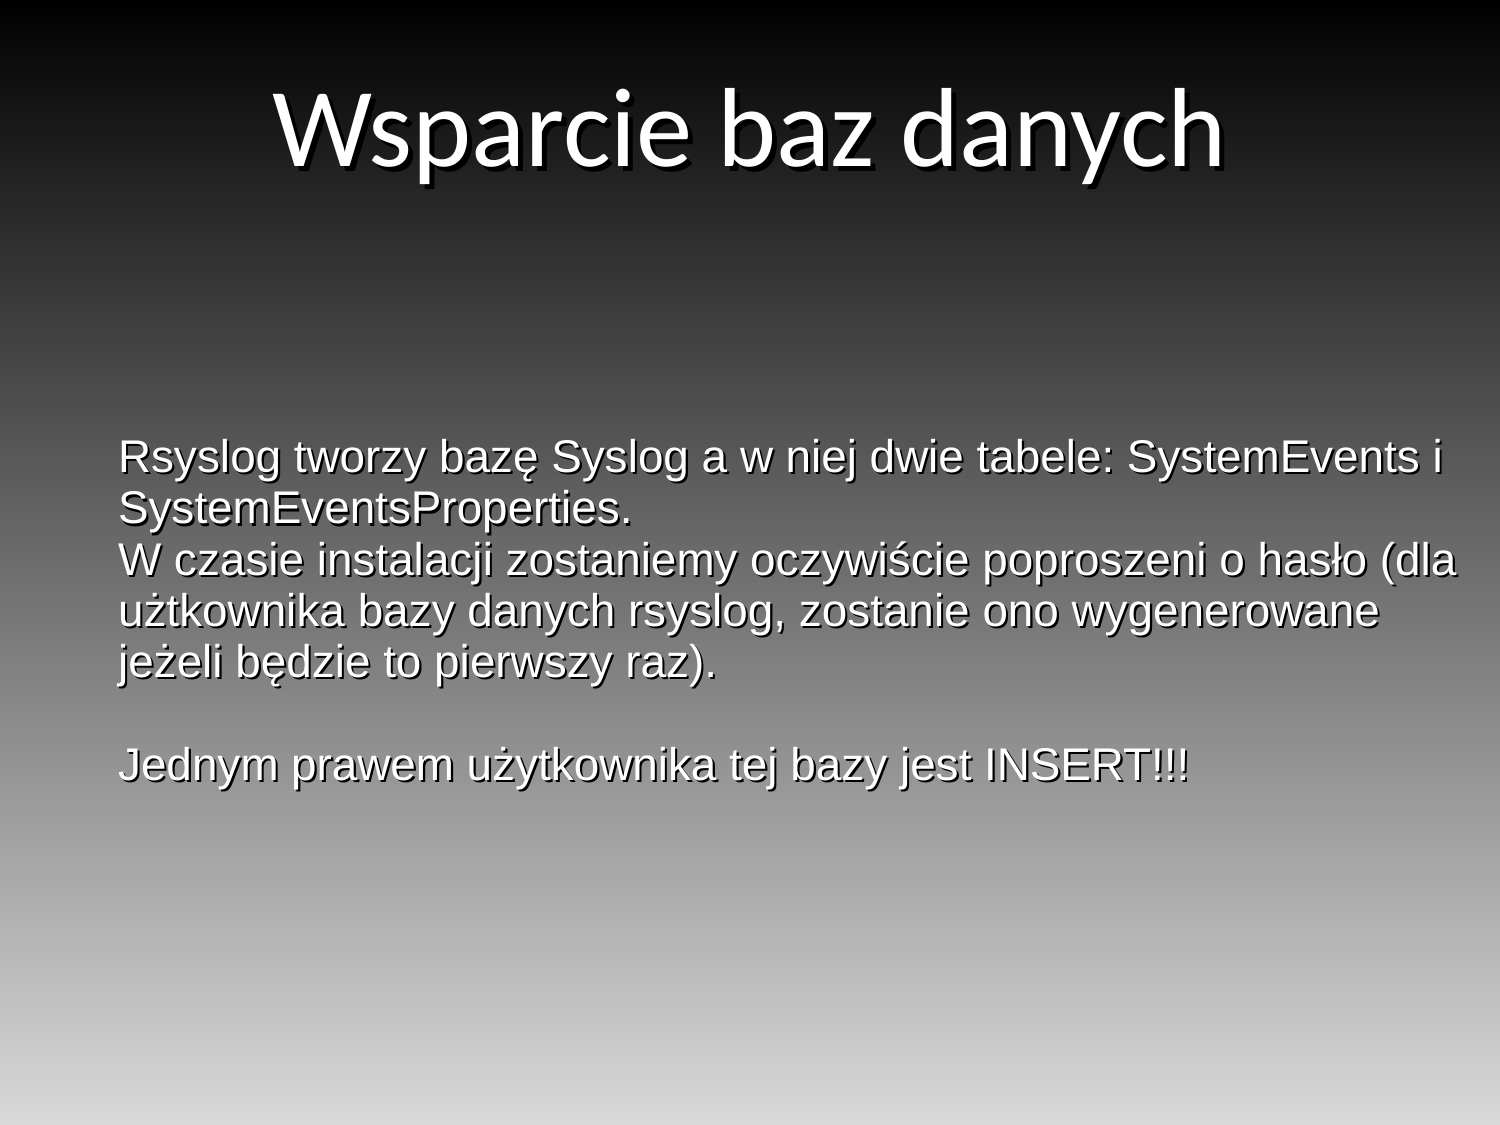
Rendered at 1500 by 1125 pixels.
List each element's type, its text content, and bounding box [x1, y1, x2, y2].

subtitle Rsyslog tworzy bazę Syslog a w niej dwie tabele: SystemEvents i SystemEventsProperties. W czasie instalacji zostaniemy oczywiście poproszeni o hasło (dla użtkownika bazy danych rsyslog, zostanie ono wygenerowane jeżeli będzie to pierwszy raz). Jednym prawem użytkownika tej bazy jest INSERT!!! [118, 246, 1469, 975]
title Wsparcie baz danych [75, 52, 1425, 226]
